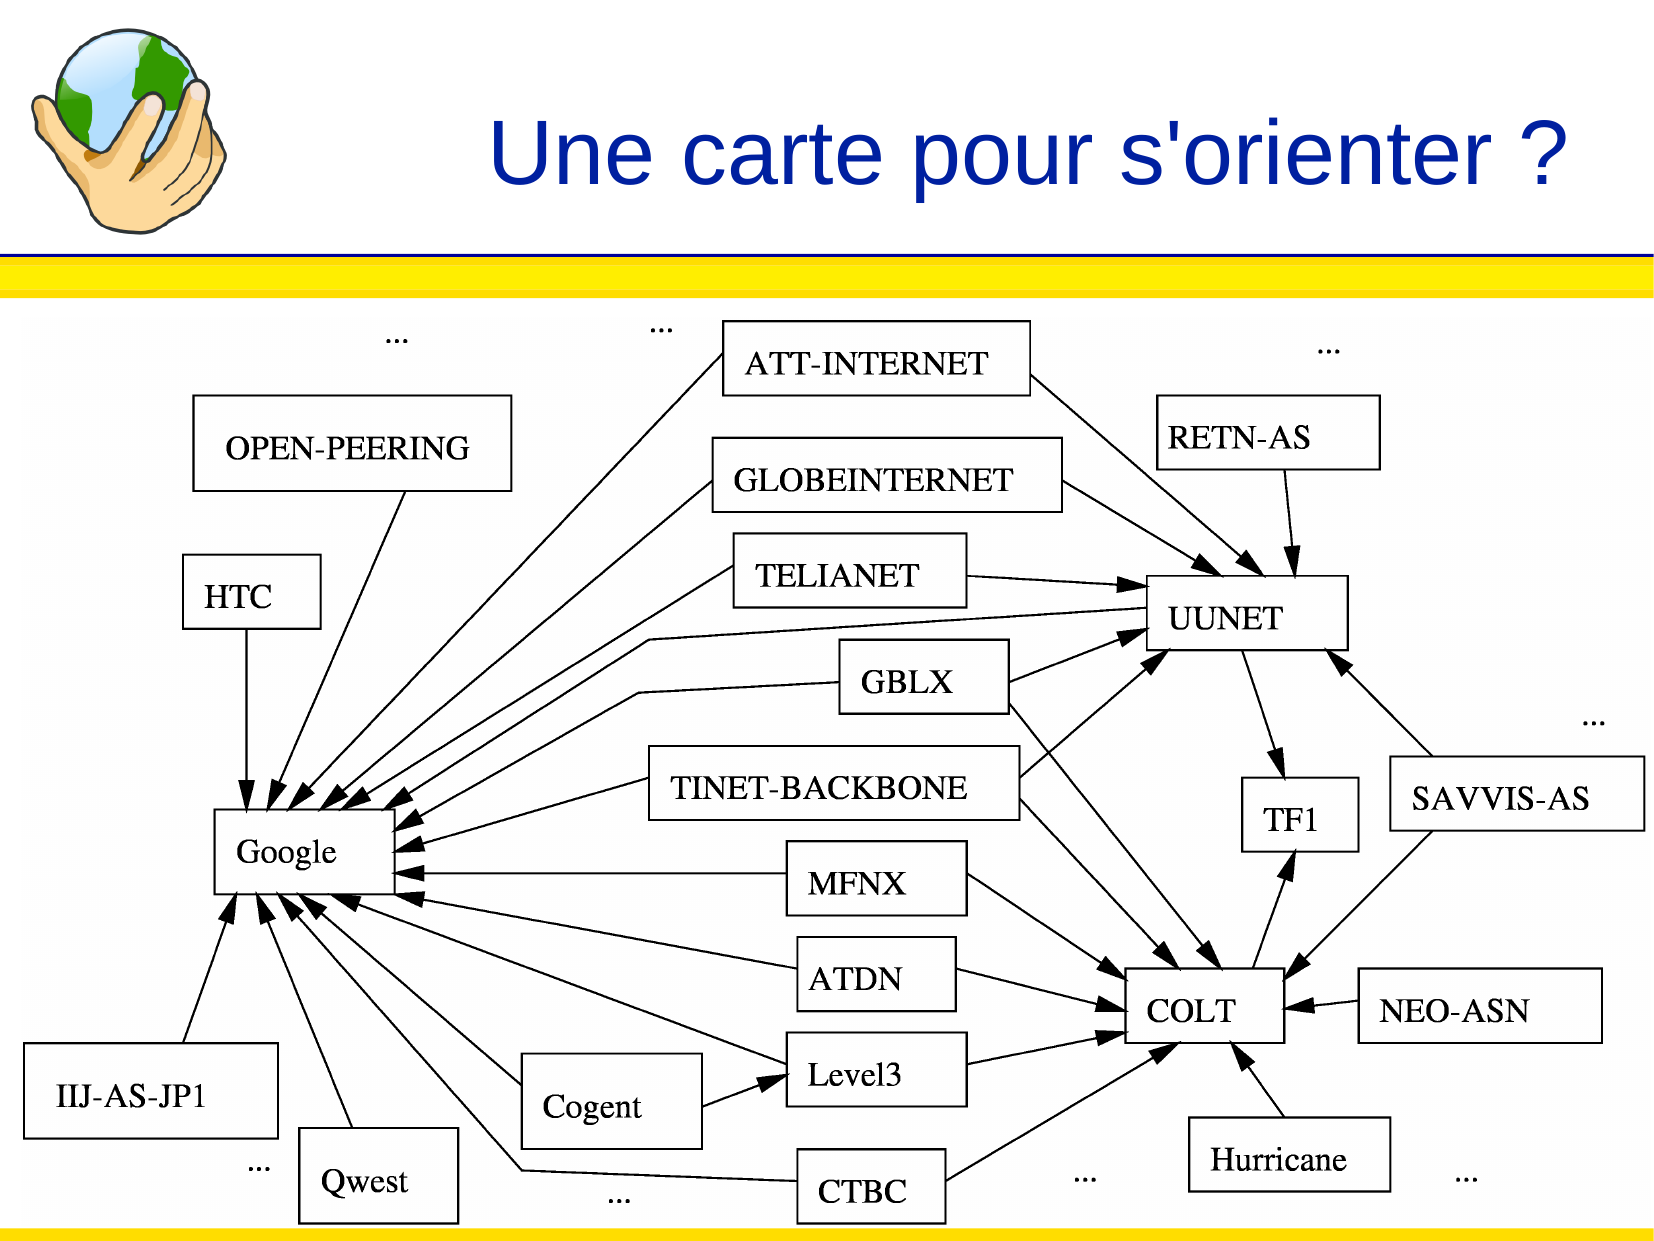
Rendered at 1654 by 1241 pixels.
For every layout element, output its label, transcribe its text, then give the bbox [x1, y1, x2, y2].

picture [21, 317, 1651, 1226]
title Une carte pour s'orienter ? [372, 49, 1571, 257]
picture [11, 14, 246, 248]
